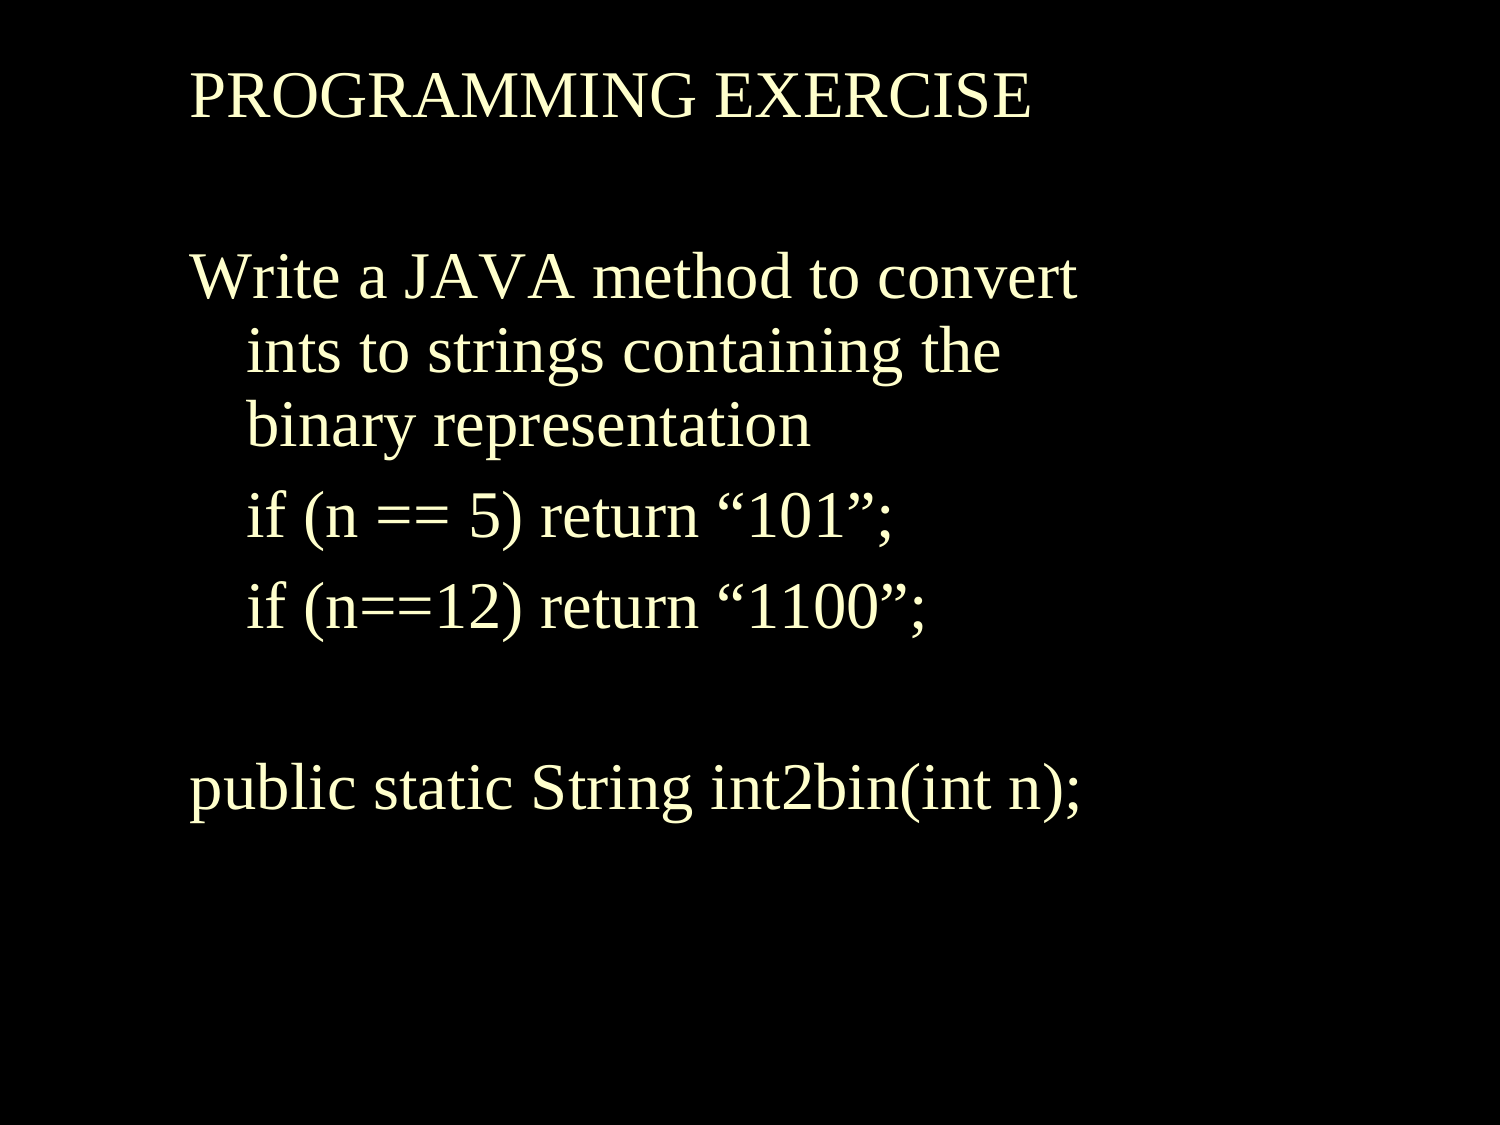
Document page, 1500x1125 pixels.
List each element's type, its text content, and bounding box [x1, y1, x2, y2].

list PROGRAMMING EXERCISE Write a JAVA method to convert ints to strings containing the binary representation if (n == 5) return “101”; if (n==12) return “1100”; public static String int2bin(int n); [174, 50, 1103, 1026]
